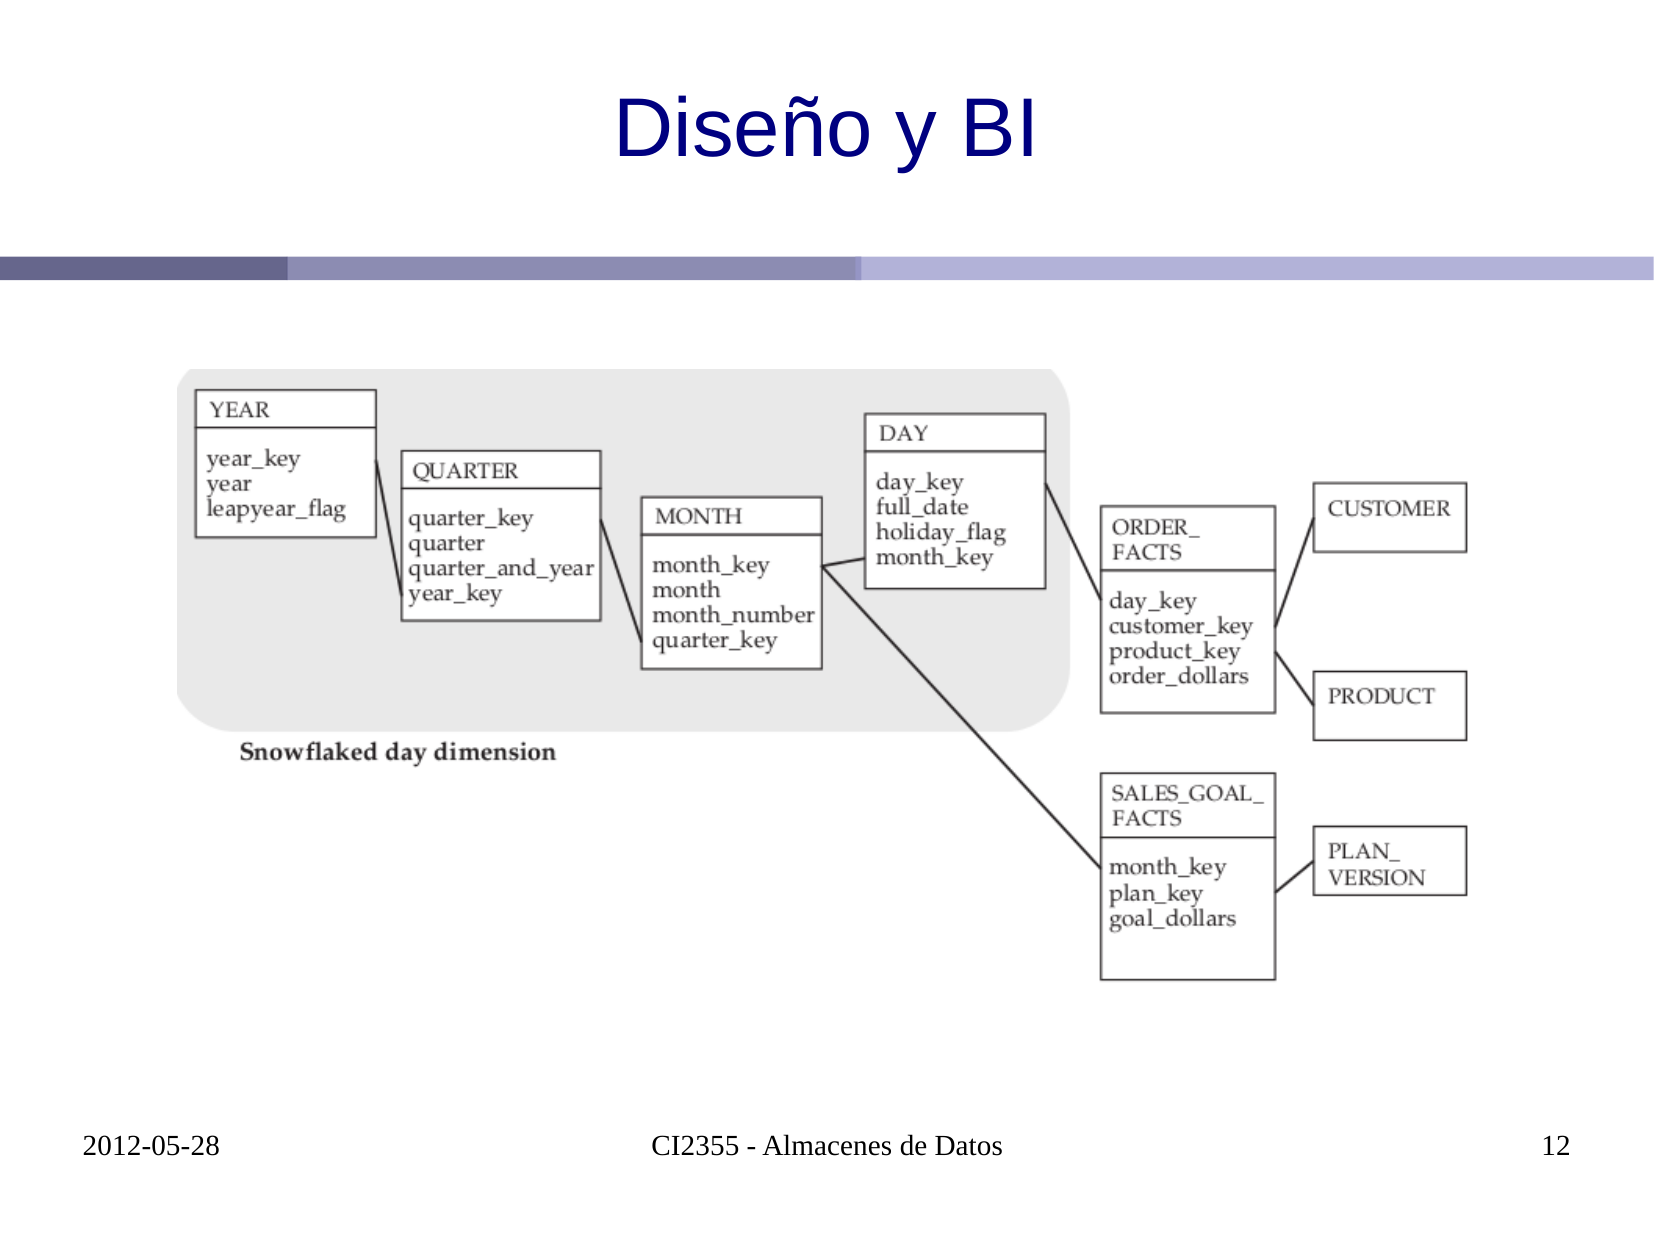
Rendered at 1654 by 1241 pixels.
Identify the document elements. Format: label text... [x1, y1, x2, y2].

picture [177, 369, 1488, 999]
title Diseño y BI [0, 0, 1654, 257]
